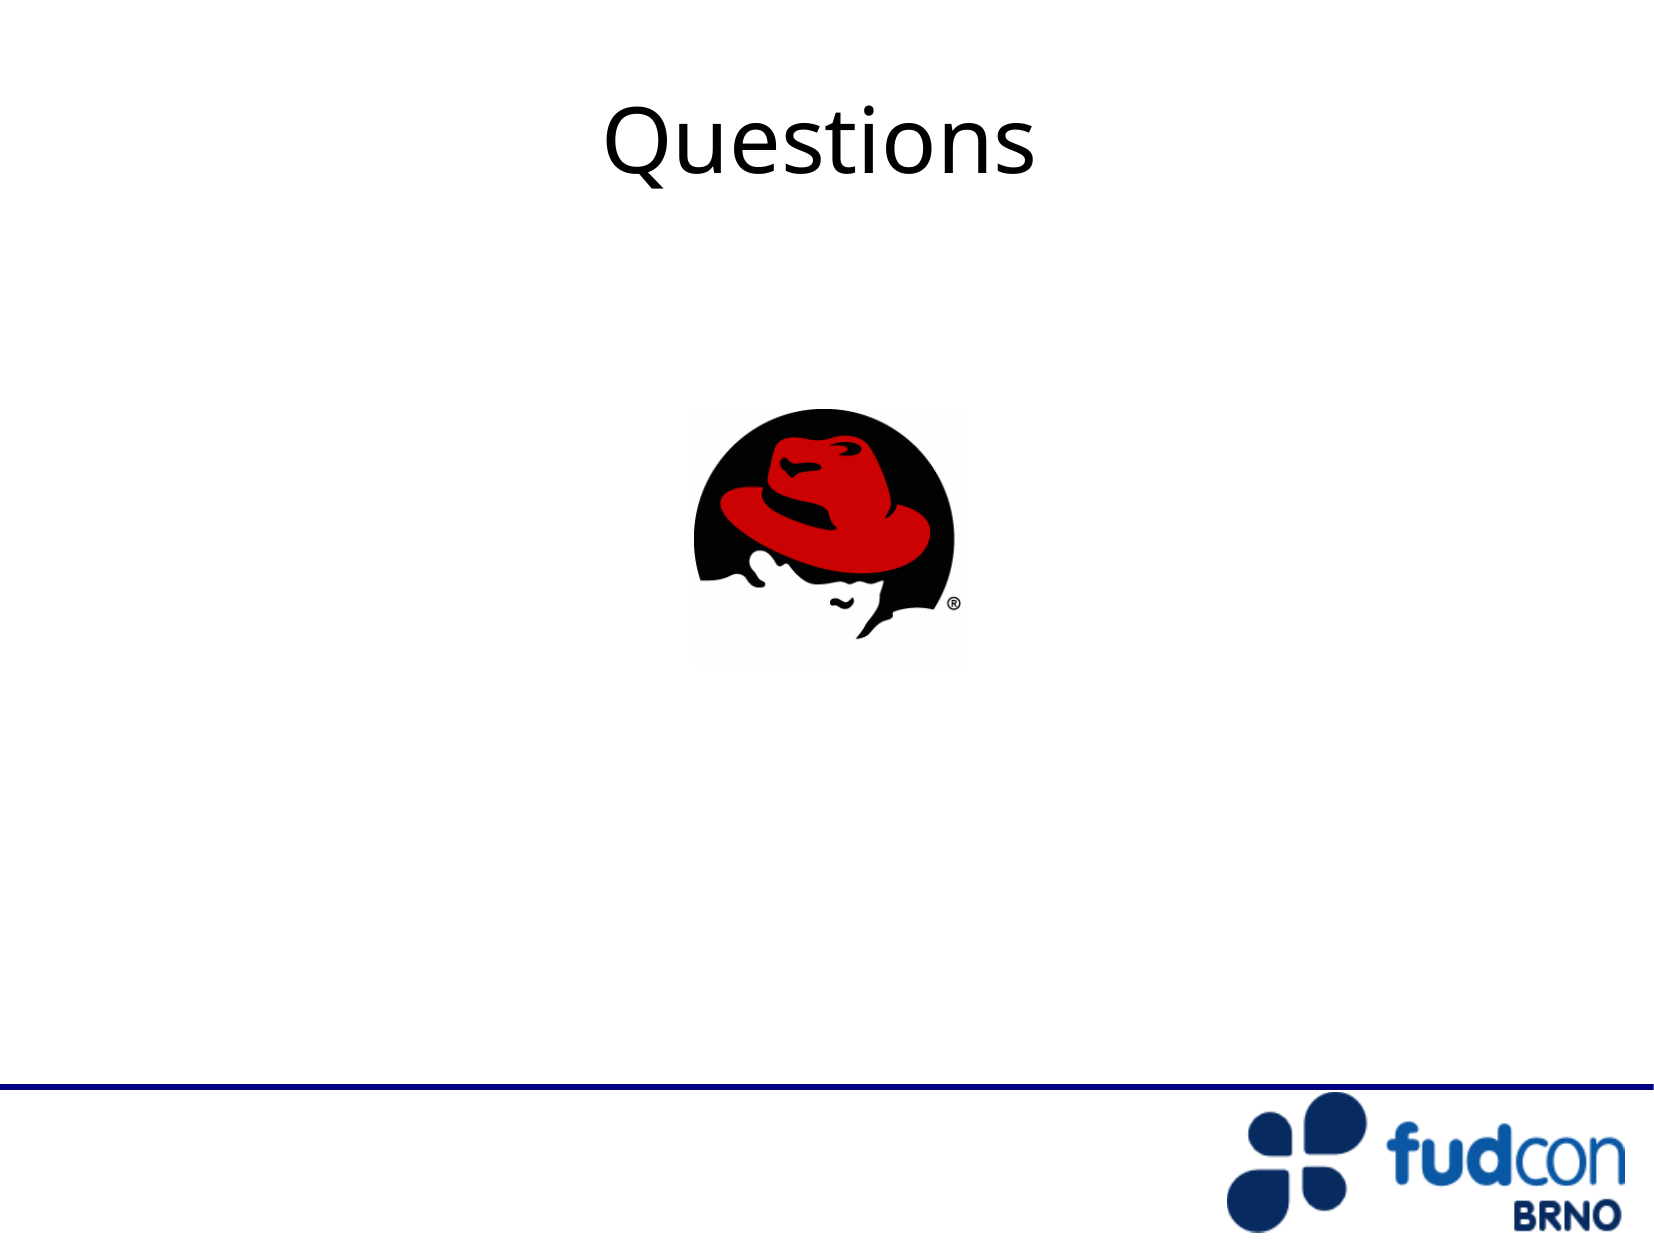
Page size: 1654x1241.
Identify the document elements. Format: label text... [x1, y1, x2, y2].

title Questions [75, 68, 1564, 207]
picture [694, 409, 964, 667]
picture [1227, 1092, 1625, 1233]
